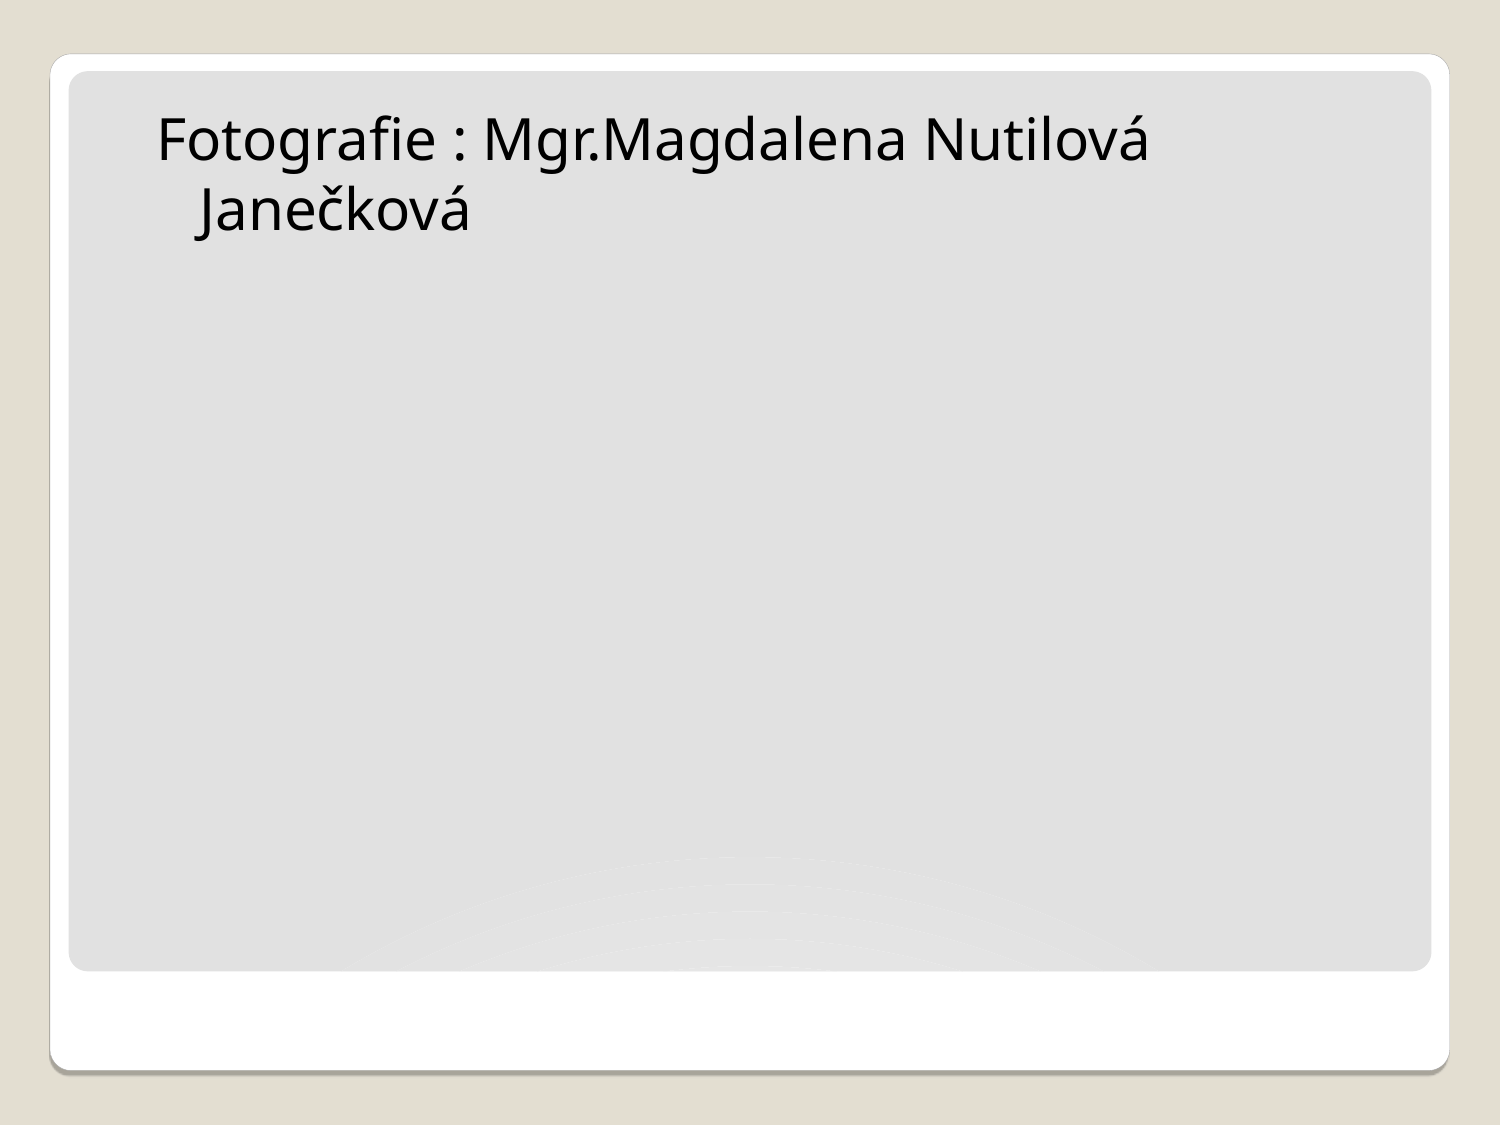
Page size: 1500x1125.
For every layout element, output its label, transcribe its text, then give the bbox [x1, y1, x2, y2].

list Fotografie : Mgr.Magdalena Nutilová Janečková [82, 86, 1426, 774]
